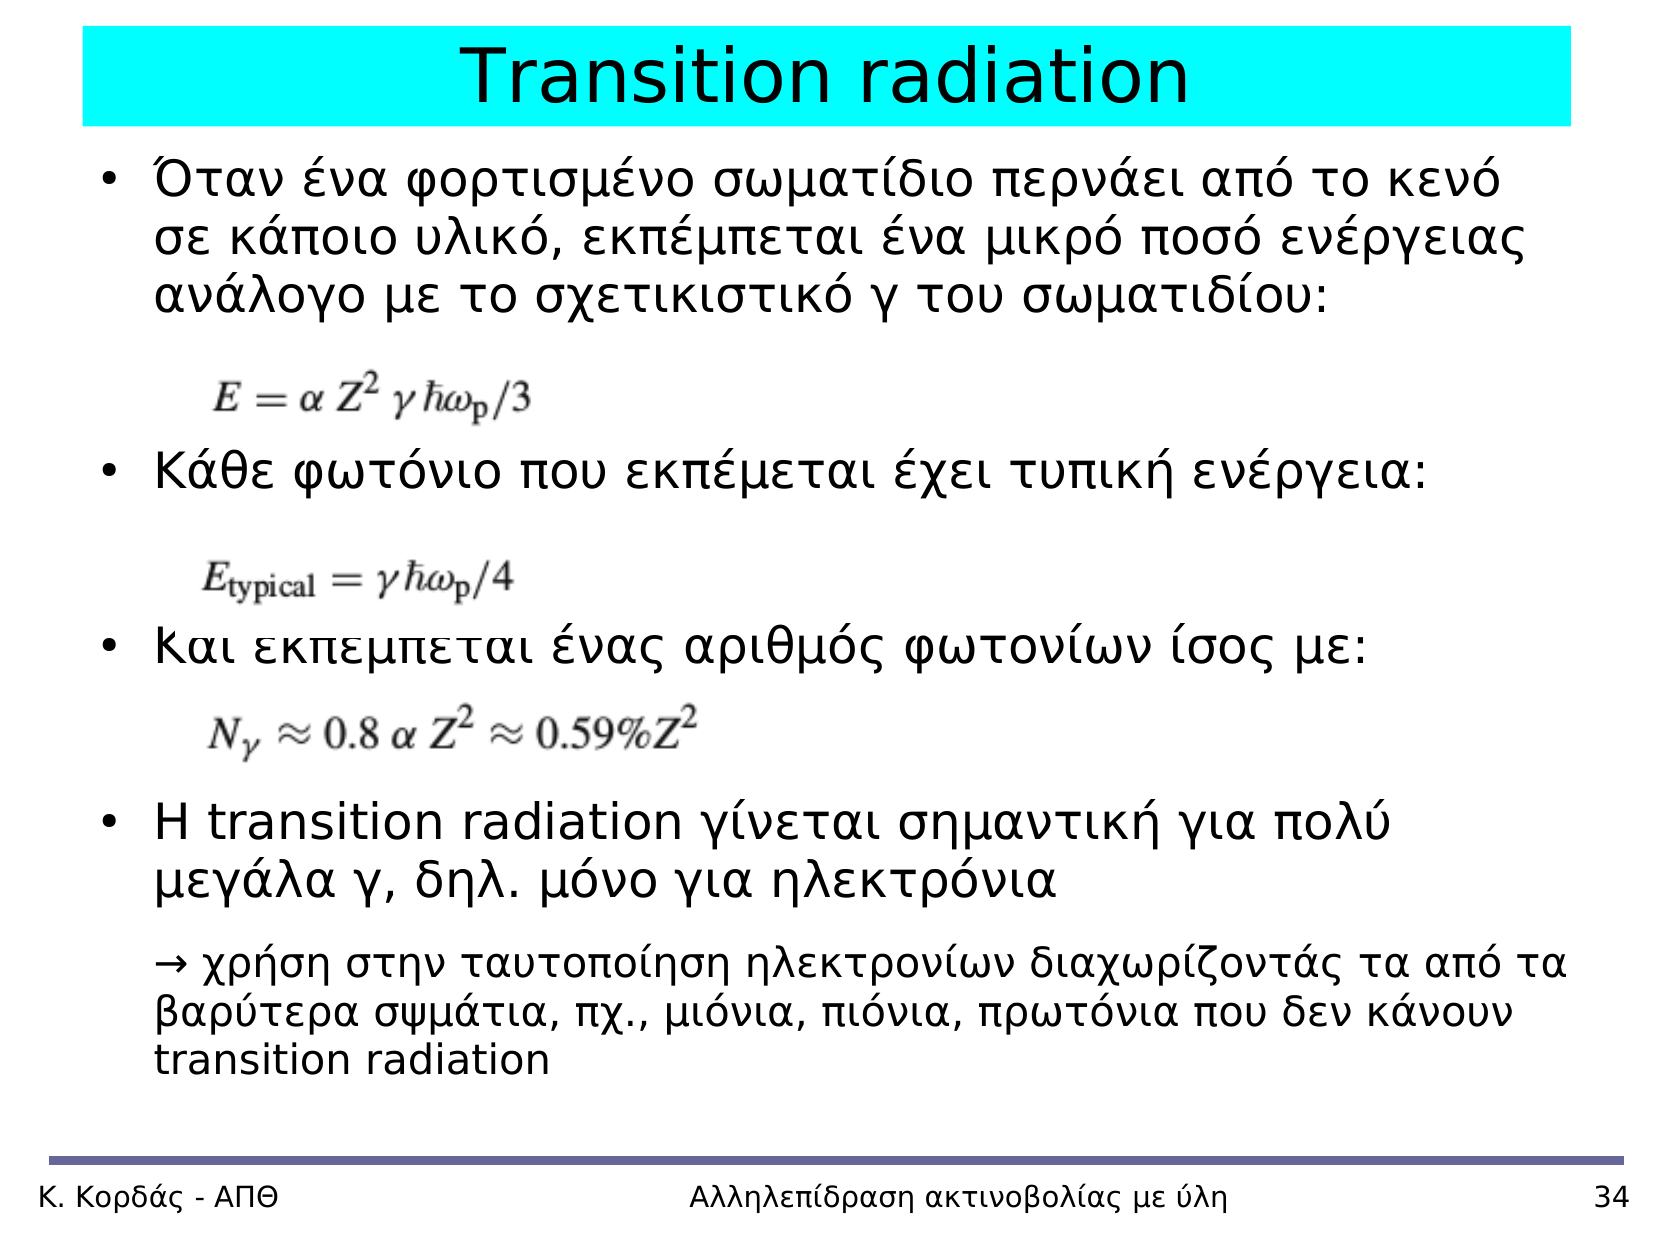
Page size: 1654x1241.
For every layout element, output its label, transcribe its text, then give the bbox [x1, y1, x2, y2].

picture [179, 337, 555, 442]
picture [187, 685, 713, 799]
picture [175, 524, 551, 638]
list Όταν ένα φορτισμένο σωματίδιο περνάει από το κενό σε κάποιο υλικό, εκπέμπεται ένα μικρό ποσό ενέργειας ανάλογο με το σχετικιστικό γ του σωματιδίου: Κάθε φωτόνιο που εκπέμεται έχει τυπική ενέργεια: Και εκπέμπεται ένας αριθμός φωτονίων ίσος με: Η transition radiation γίνεται σημαντική για πολύ μεγάλα γ, δηλ. μόνο για ηλεκτρόνια → χρήση στην ταυτοποίηση ηλεκτρονίων διαχωρίζοντάς τα από τα βαρύτερα σψμάτια, πχ., μιόνια, πιόνια, πρωτόνια που δεν κάνουν transition radiation [82, 150, 1571, 1127]
title Transition radiation [82, 25, 1571, 127]
